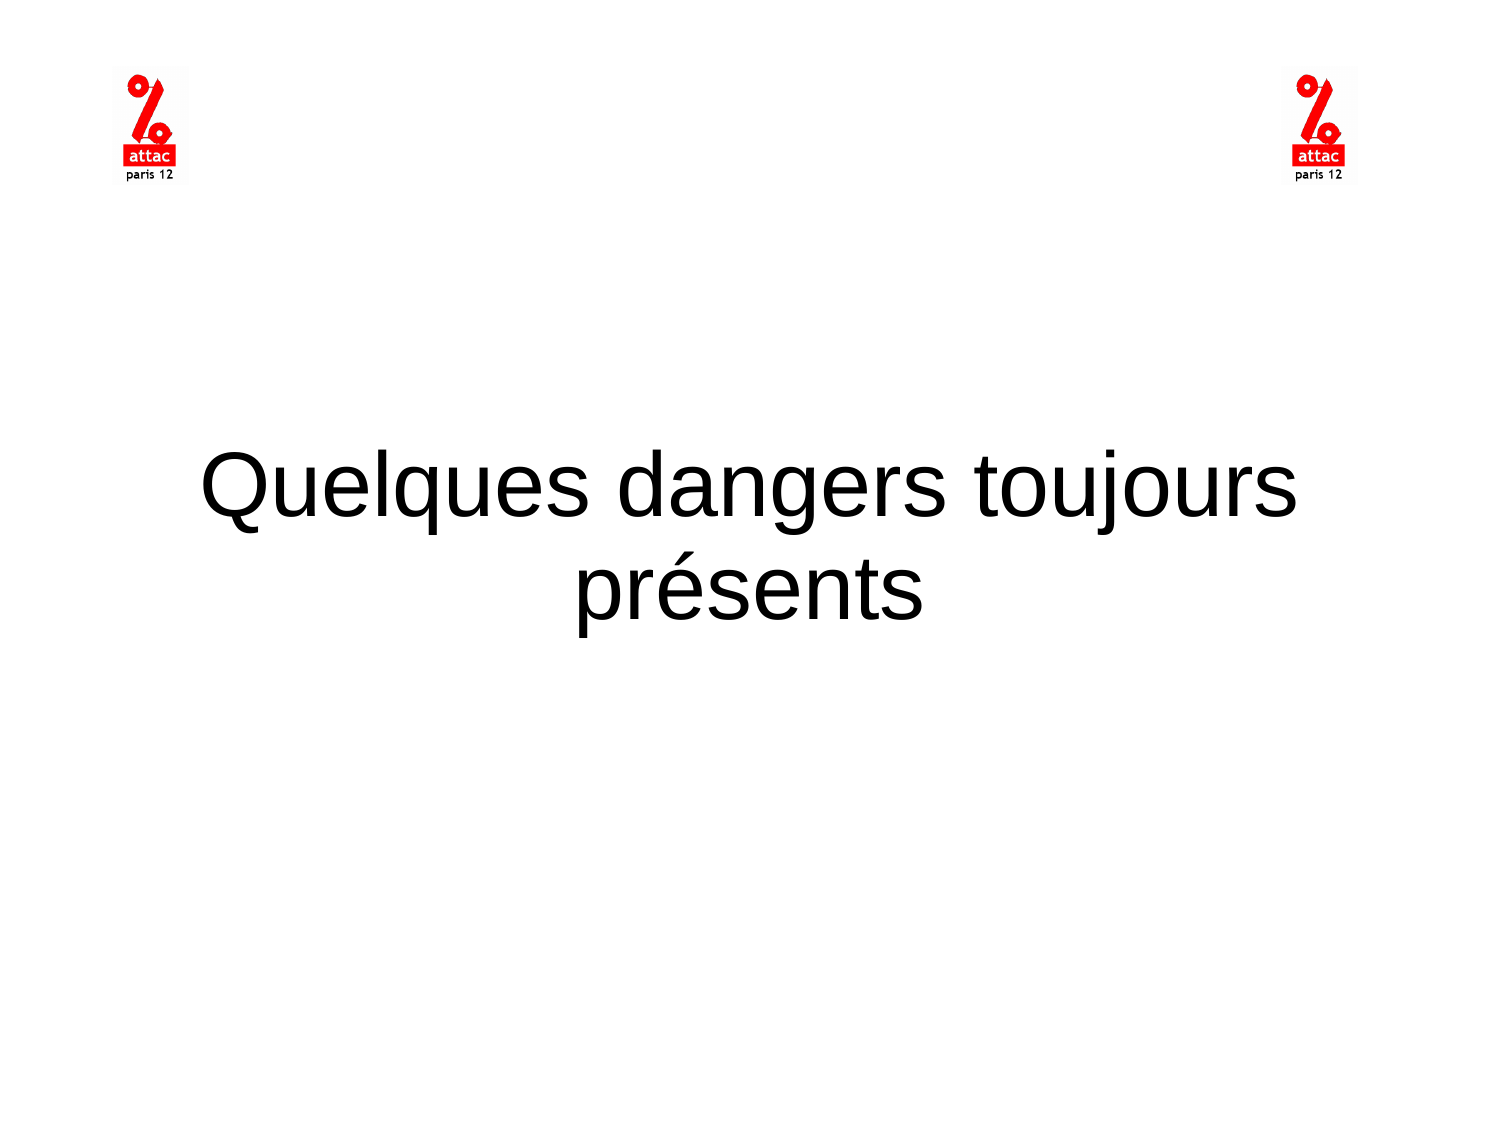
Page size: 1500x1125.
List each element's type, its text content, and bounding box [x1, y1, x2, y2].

picture [1281, 66, 1358, 185]
picture [112, 66, 189, 185]
title Quelques dangers toujours présents [112, 415, 1388, 658]
